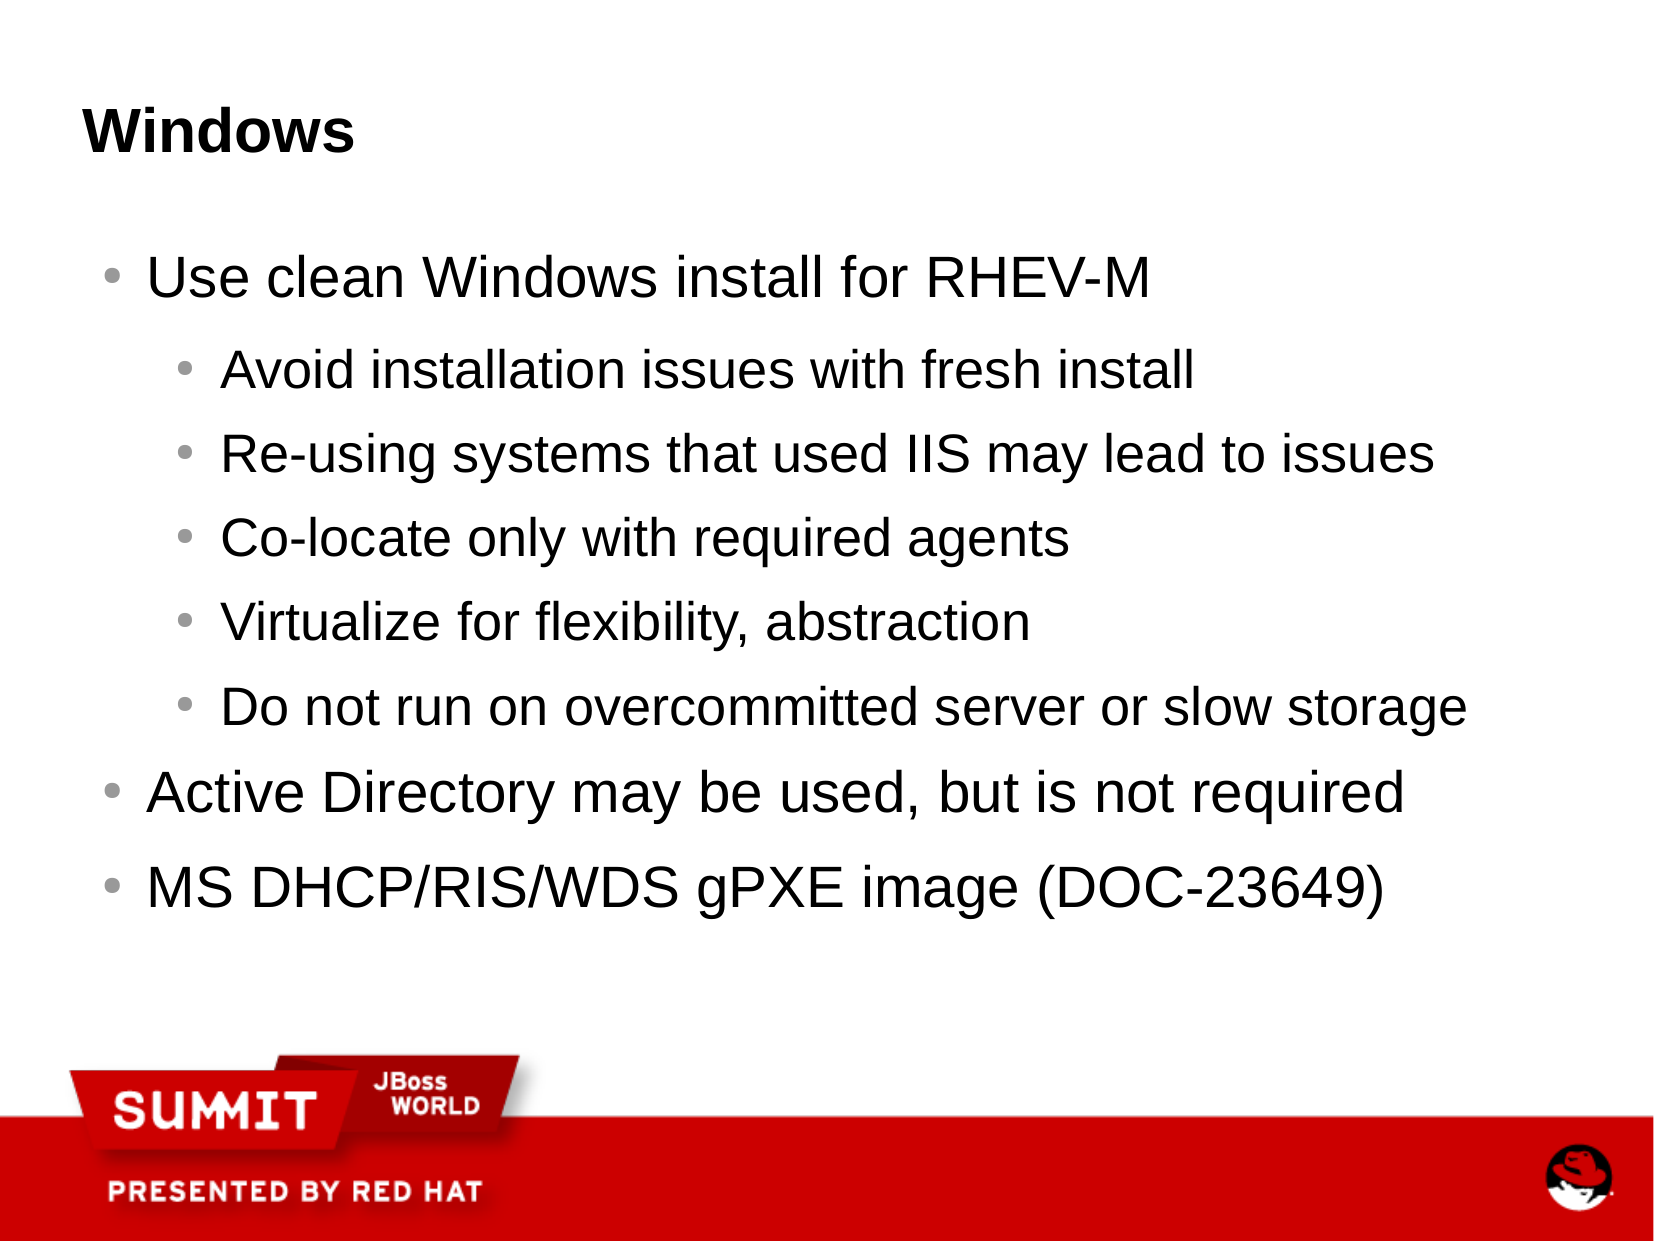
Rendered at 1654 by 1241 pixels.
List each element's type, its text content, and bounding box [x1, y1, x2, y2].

title Windows [82, 45, 1571, 218]
list Use clean Windows install for RHEV-M Avoid installation issues with fresh install Re-using systems that used IIS may lead to issues Co-locate only with required agents Virtualize for flexibility, abstraction Do not run on overcommitted server or slow storage Active Directory may be used, but is not required MS DHCP/RIS/WDS gPXE image (DOC-23649) [86, 244, 1576, 1024]
picture [0, 1043, 1654, 1241]
